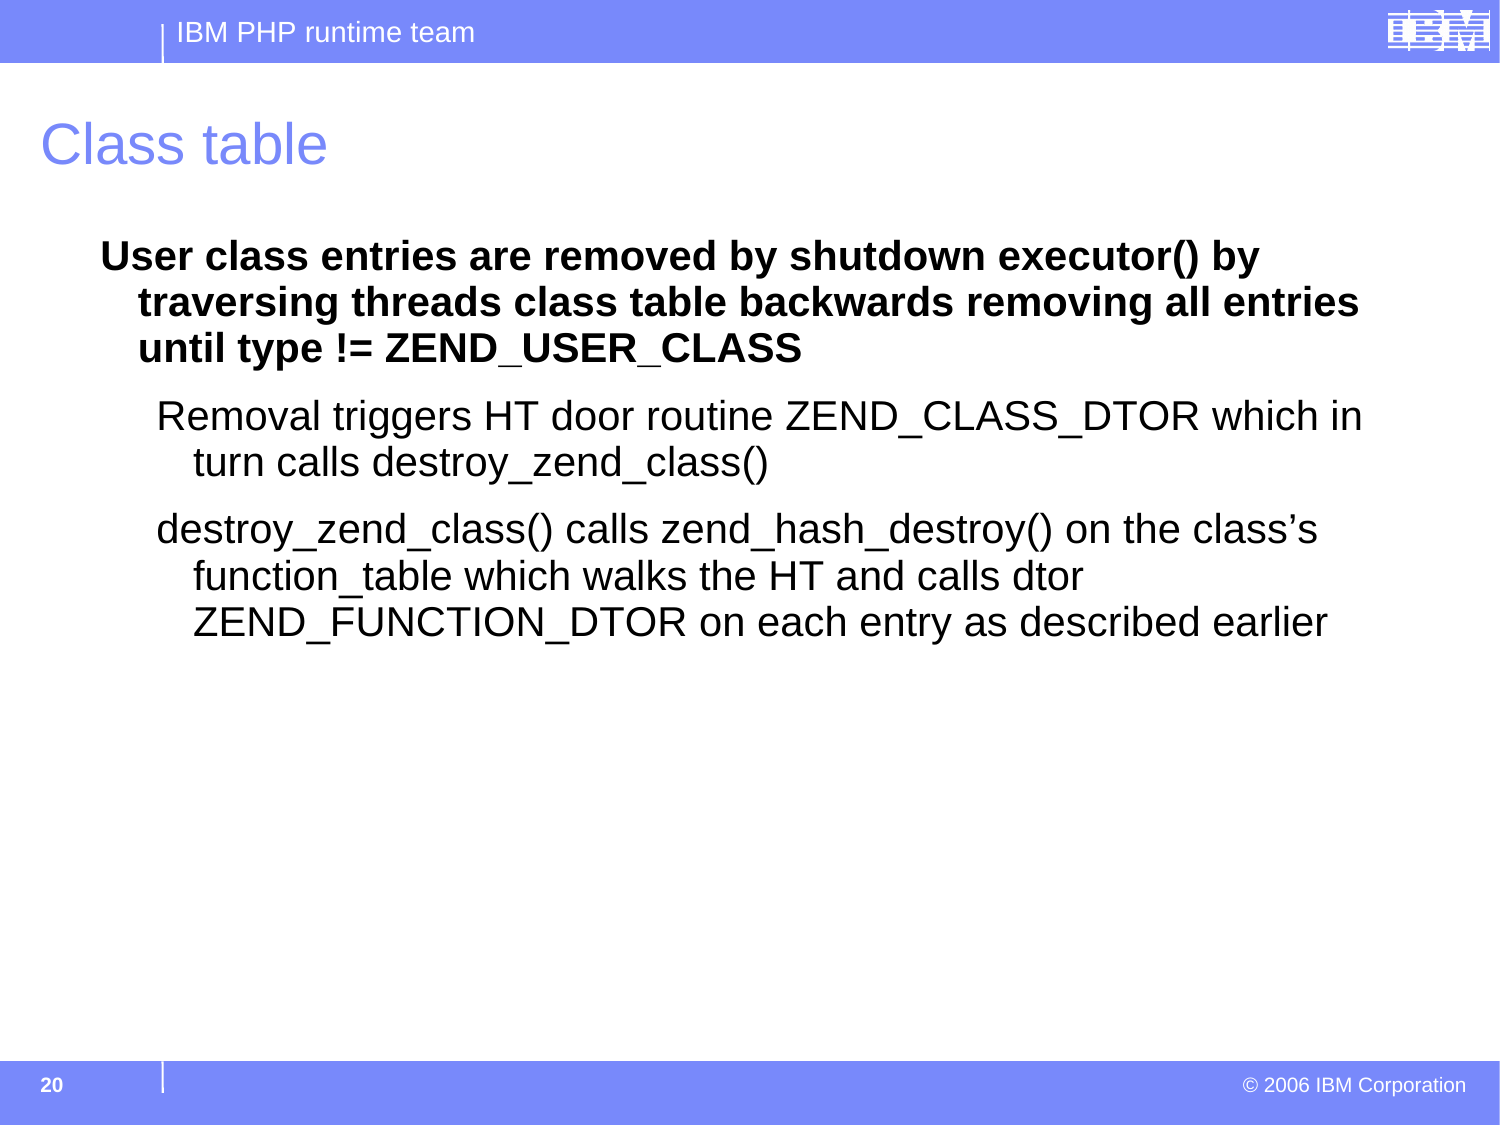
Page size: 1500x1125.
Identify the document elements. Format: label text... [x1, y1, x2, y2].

list User class entries are removed by shutdown executor() by traversing threads class table backwards removing all entries until type != ZEND_USER_CLASS Removal triggers HT door routine ZEND_CLASS_DTOR which in turn calls destroy_zend_class()‏ destroy_zend_class() calls zend_hash_destroy() on the class’s function_table which walks the HT and calls dtor ZEND_FUNCTION_DTOR on each entry as described earlier [85, 224, 1421, 1026]
title Class table [25, 82, 1378, 184]
